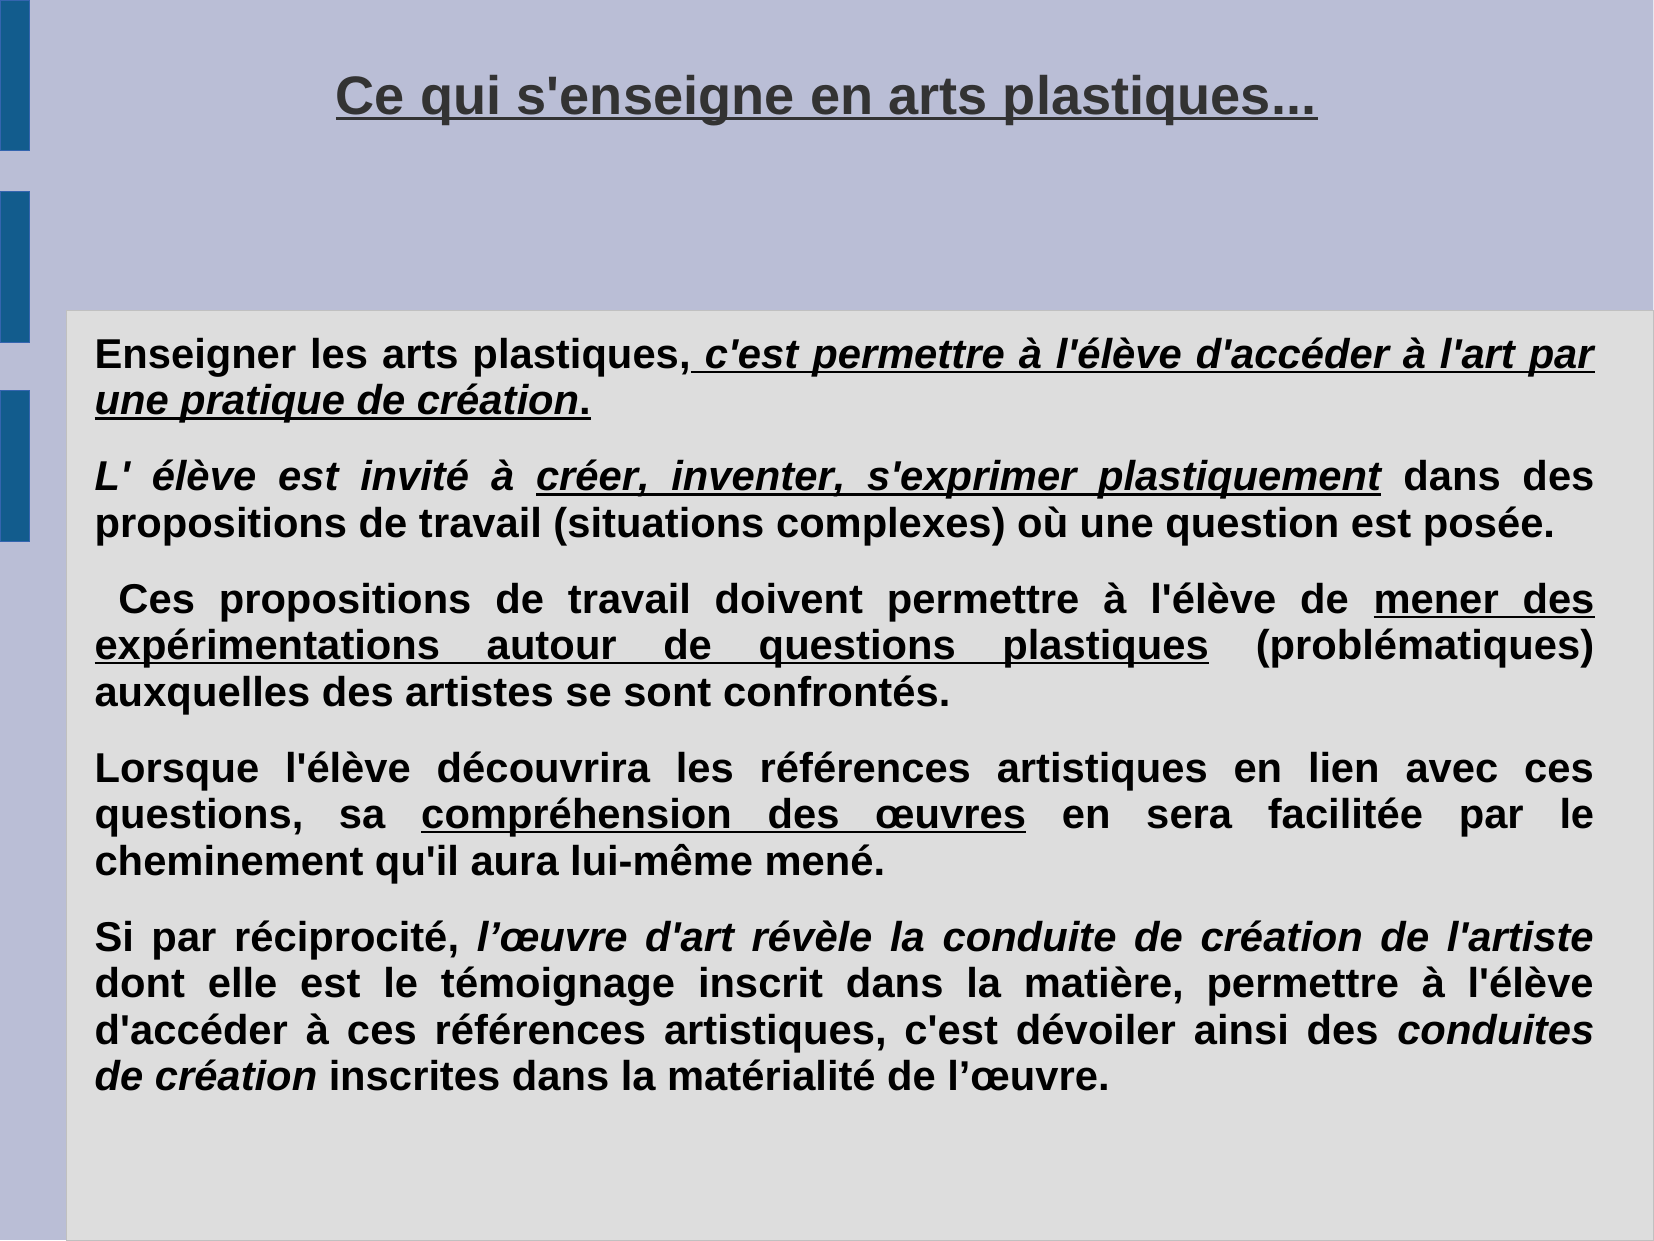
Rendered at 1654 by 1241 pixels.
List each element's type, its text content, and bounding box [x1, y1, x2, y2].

list Enseigner les arts plastiques, c'est permettre à l'élève d'accéder à l'art par une pratique de création. L' élève est invité à créer, inventer, s'exprimer plastiquement dans des propositions de travail (situations complexes) où une question est posée. Ces propositions de travail doivent permettre à l'élève de mener des expérimentations autour de questions plastiques (problématiques) auxquelles des artistes se sont confrontés. Lorsque l'élève découvrira les références artistiques en lien avec ces questions, sa compréhension des œuvres en sera facilitée par le cheminement qu'il aura lui-même mené. Si par réciprocité, l’œuvre d'art révèle la conduite de création de l'artiste dont elle est le témoignage inscrit dans la matière, permettre à l'élève d'accéder à ces références artistiques, c'est dévoiler ainsi des conduites de création inscrites dans la matérialité de l’œuvre. [94, 330, 1595, 1241]
title Ce qui s'enseigne en arts plastiques... [82, 49, 1571, 142]
